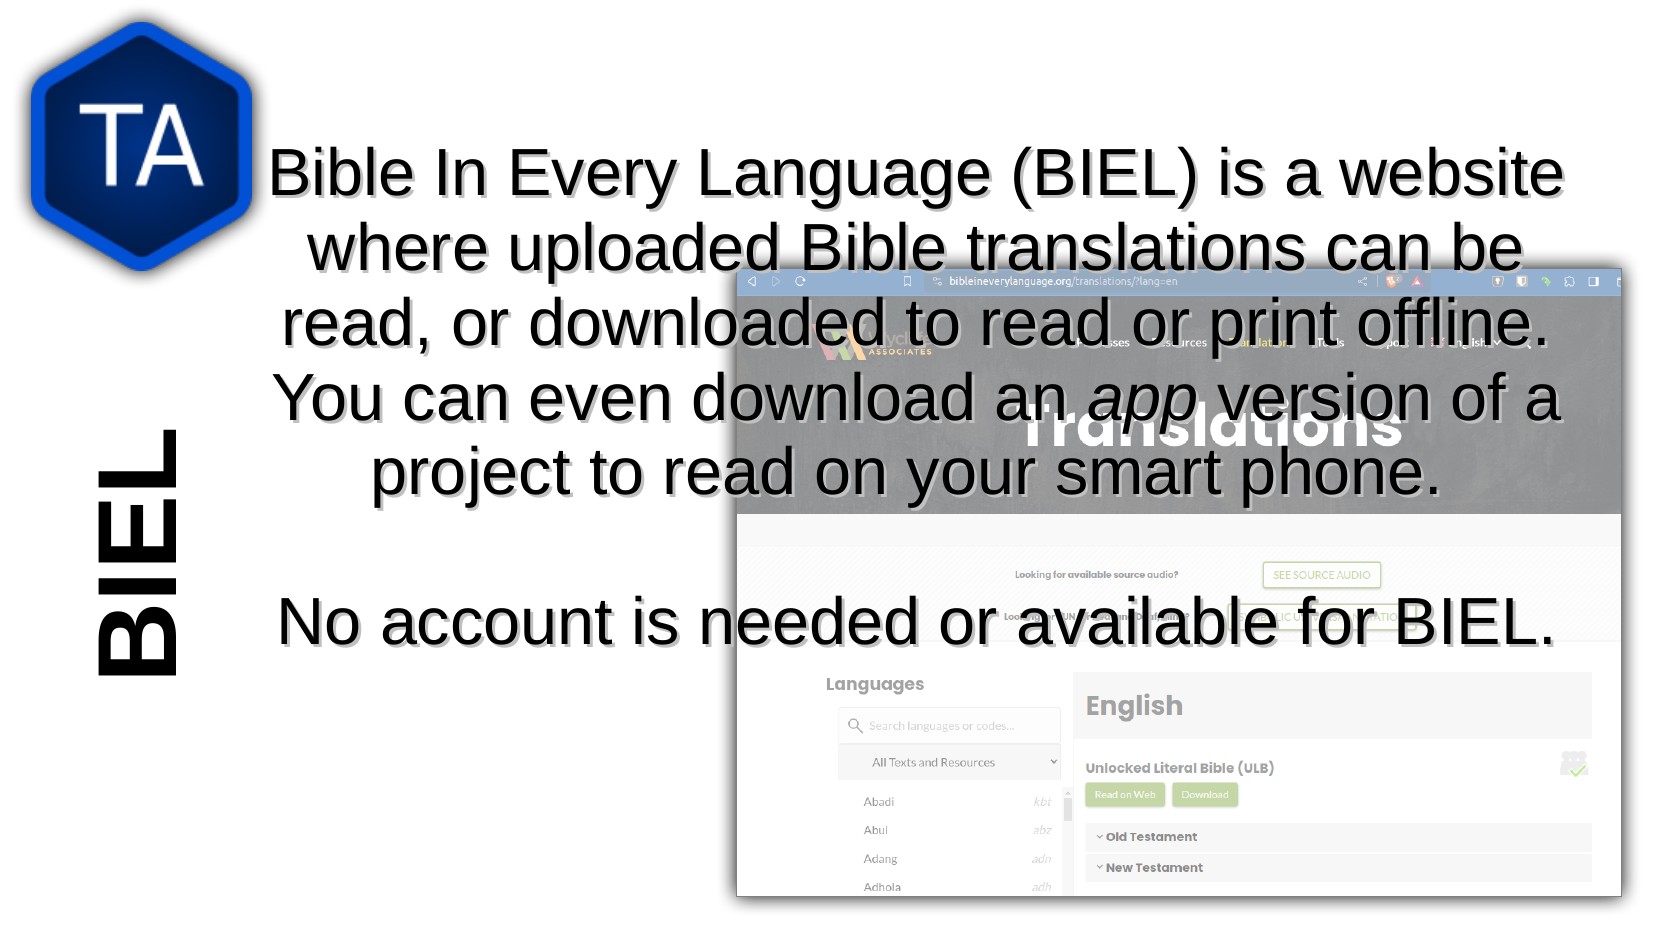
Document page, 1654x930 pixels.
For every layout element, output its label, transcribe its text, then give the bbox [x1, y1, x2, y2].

title BIEL [55, 421, 218, 690]
subtitle Bible In Every Language (BIEL) is a website where uploaded Bible translations can be read, or downloaded to read or print offline. You can even download an app version of a project to read on your smart phone. No account is needed or available for BIEL. [263, 25, 1571, 769]
picture [31, 22, 252, 271]
text_box [736, 268, 1622, 897]
